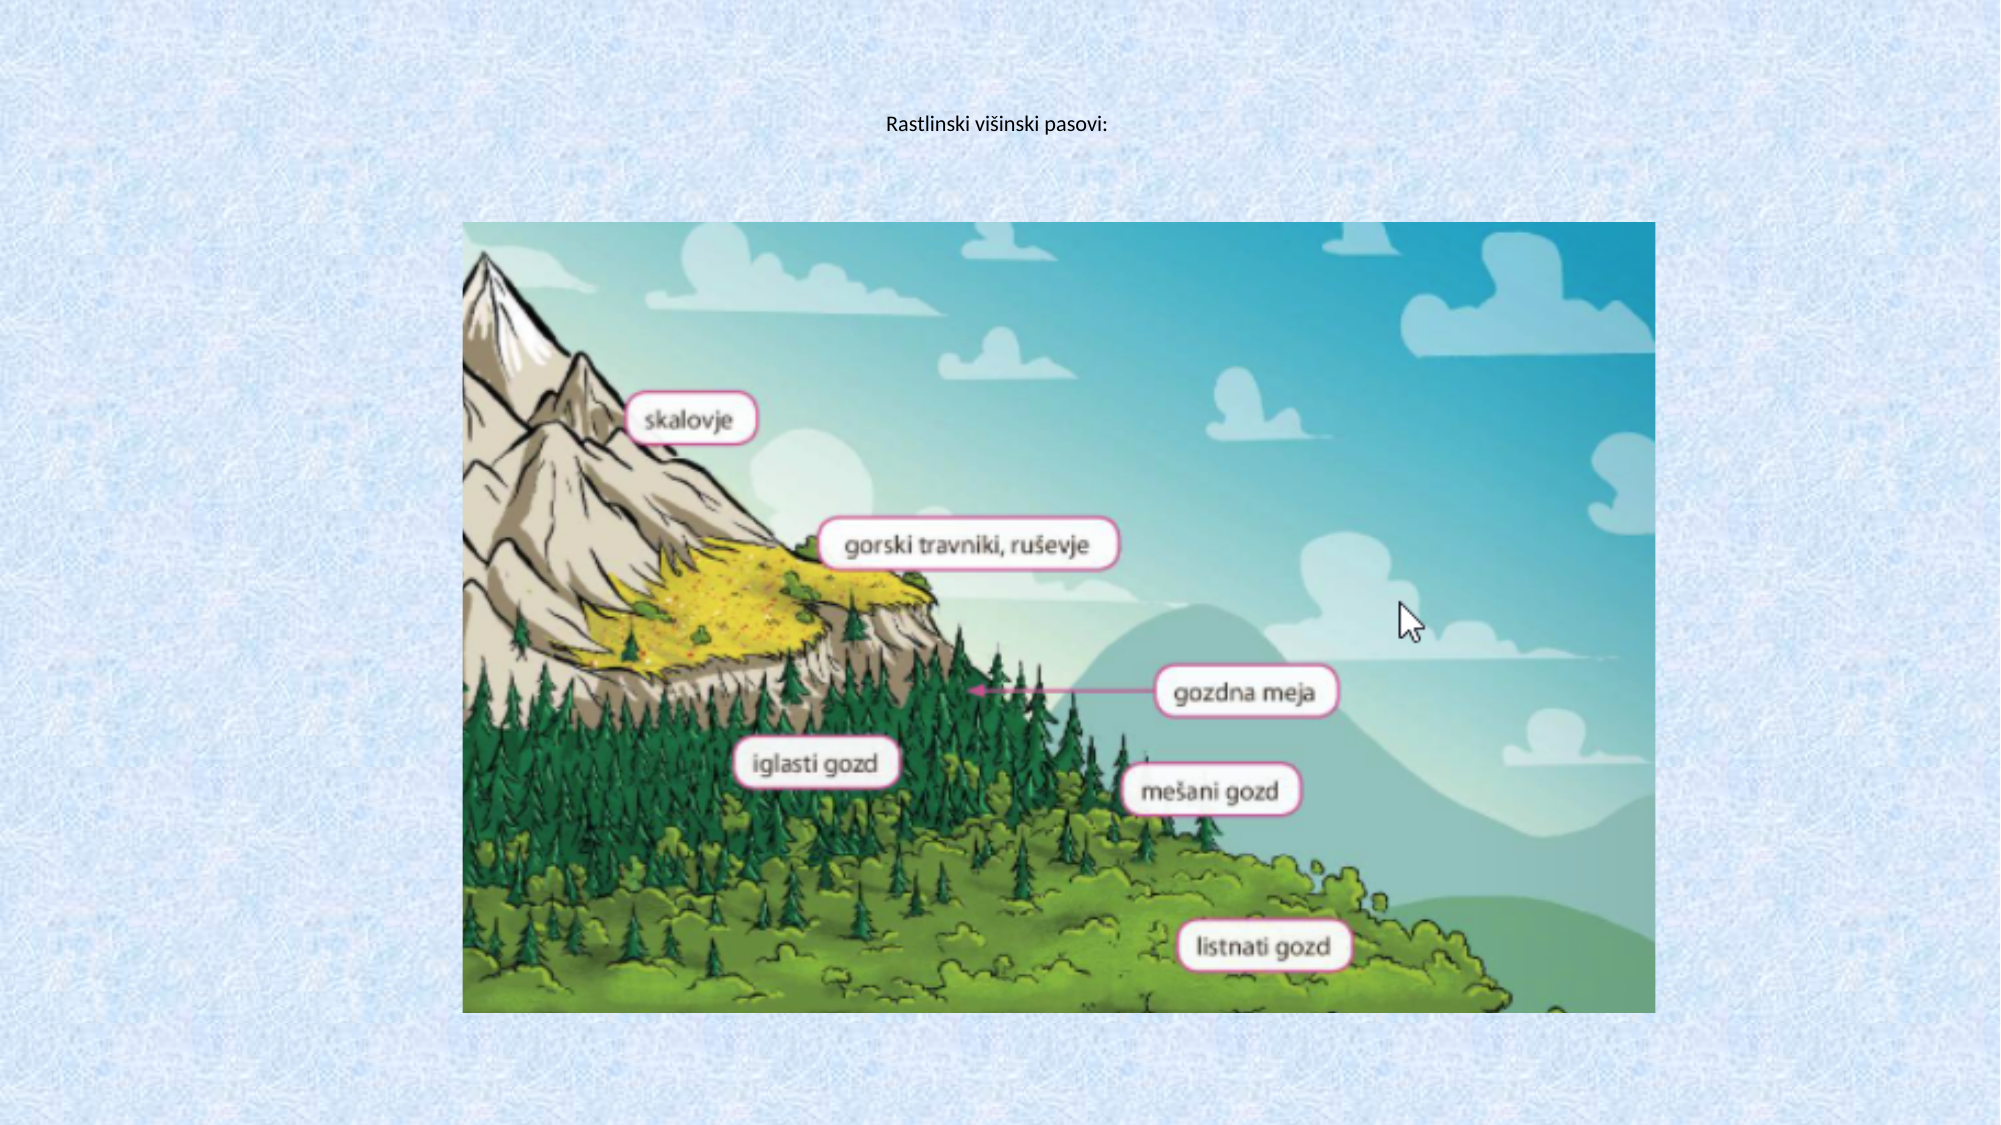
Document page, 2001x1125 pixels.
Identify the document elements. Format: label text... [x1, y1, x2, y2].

title Rastlinski višinski pasovi: [137, 59, 1863, 188]
picture [462, 222, 1656, 1013]
